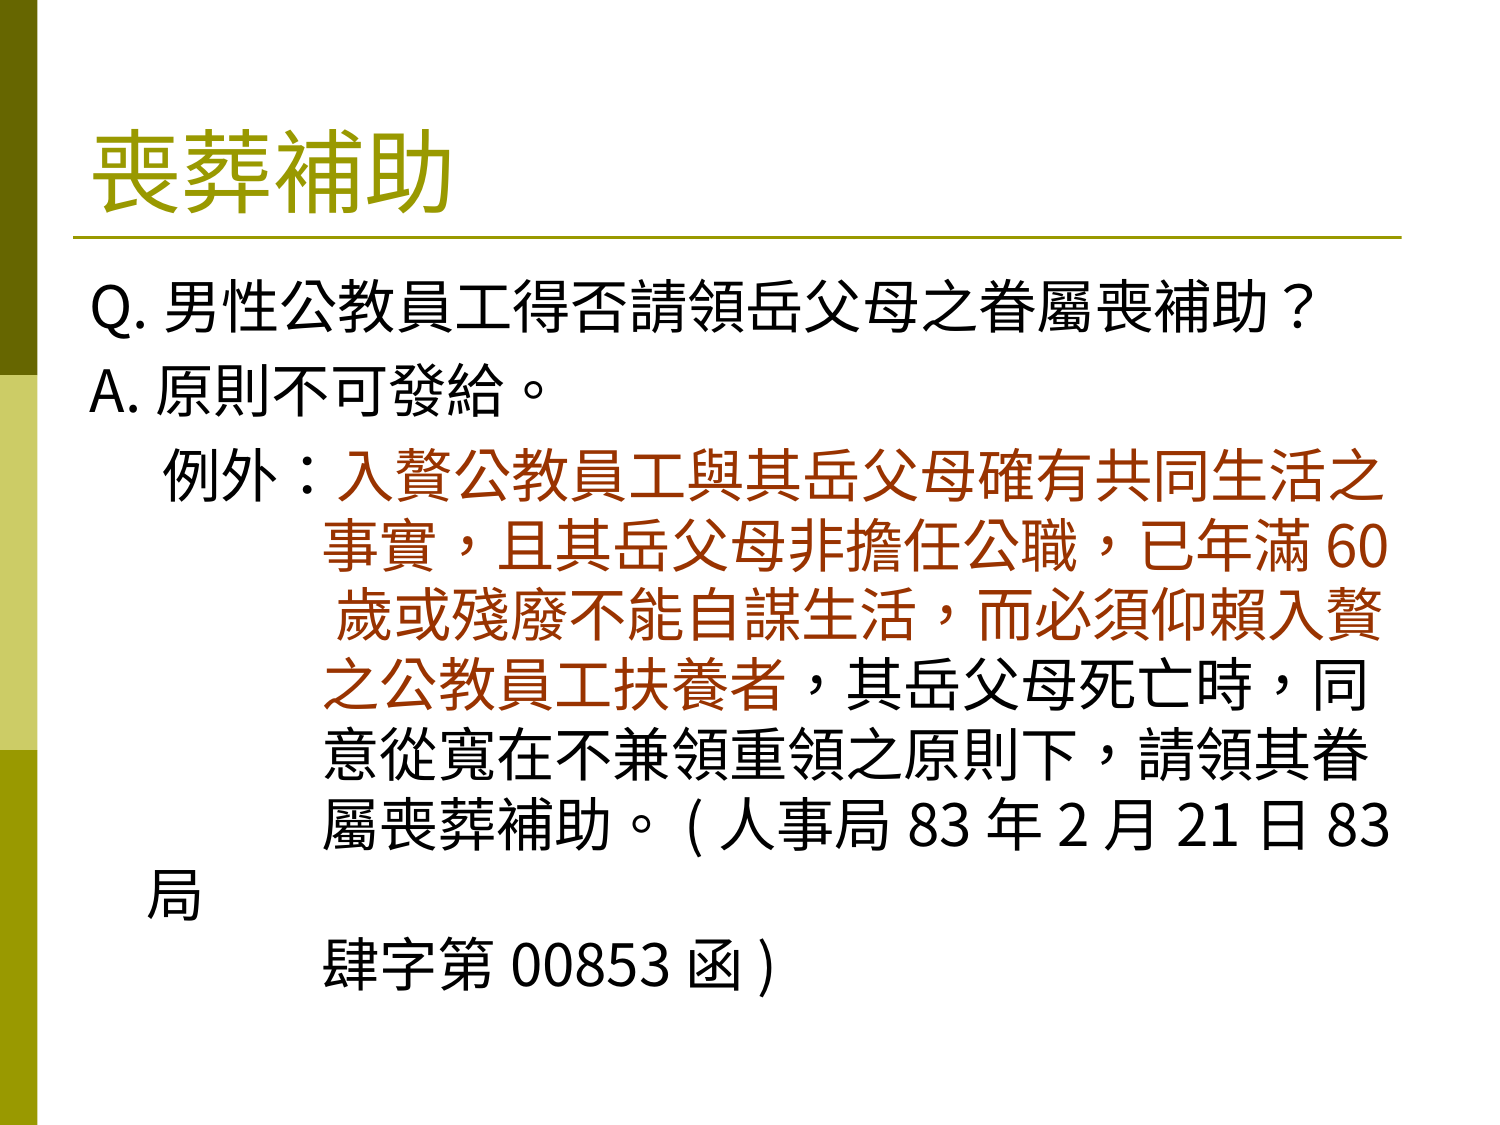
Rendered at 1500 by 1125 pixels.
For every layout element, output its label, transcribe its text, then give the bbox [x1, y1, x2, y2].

title 喪葬補助 [75, 45, 1426, 233]
list Q.男性公教員工得否請領岳父母之眷屬喪補助？ A.原則不可發給。 例外：入贅公教員工與其岳父母確有共同生活之 事實，且其岳父母非擔任公職，已年滿60 歲或殘廢不能自謀生活，而必須仰賴入贅 之公教員工扶養者，其岳父母死亡時，同 意從寬在不兼領重領之原則下，請領其眷 屬喪葬補助。(人事局83年2月21日83局 肆字第00853函) [75, 262, 1426, 1094]
